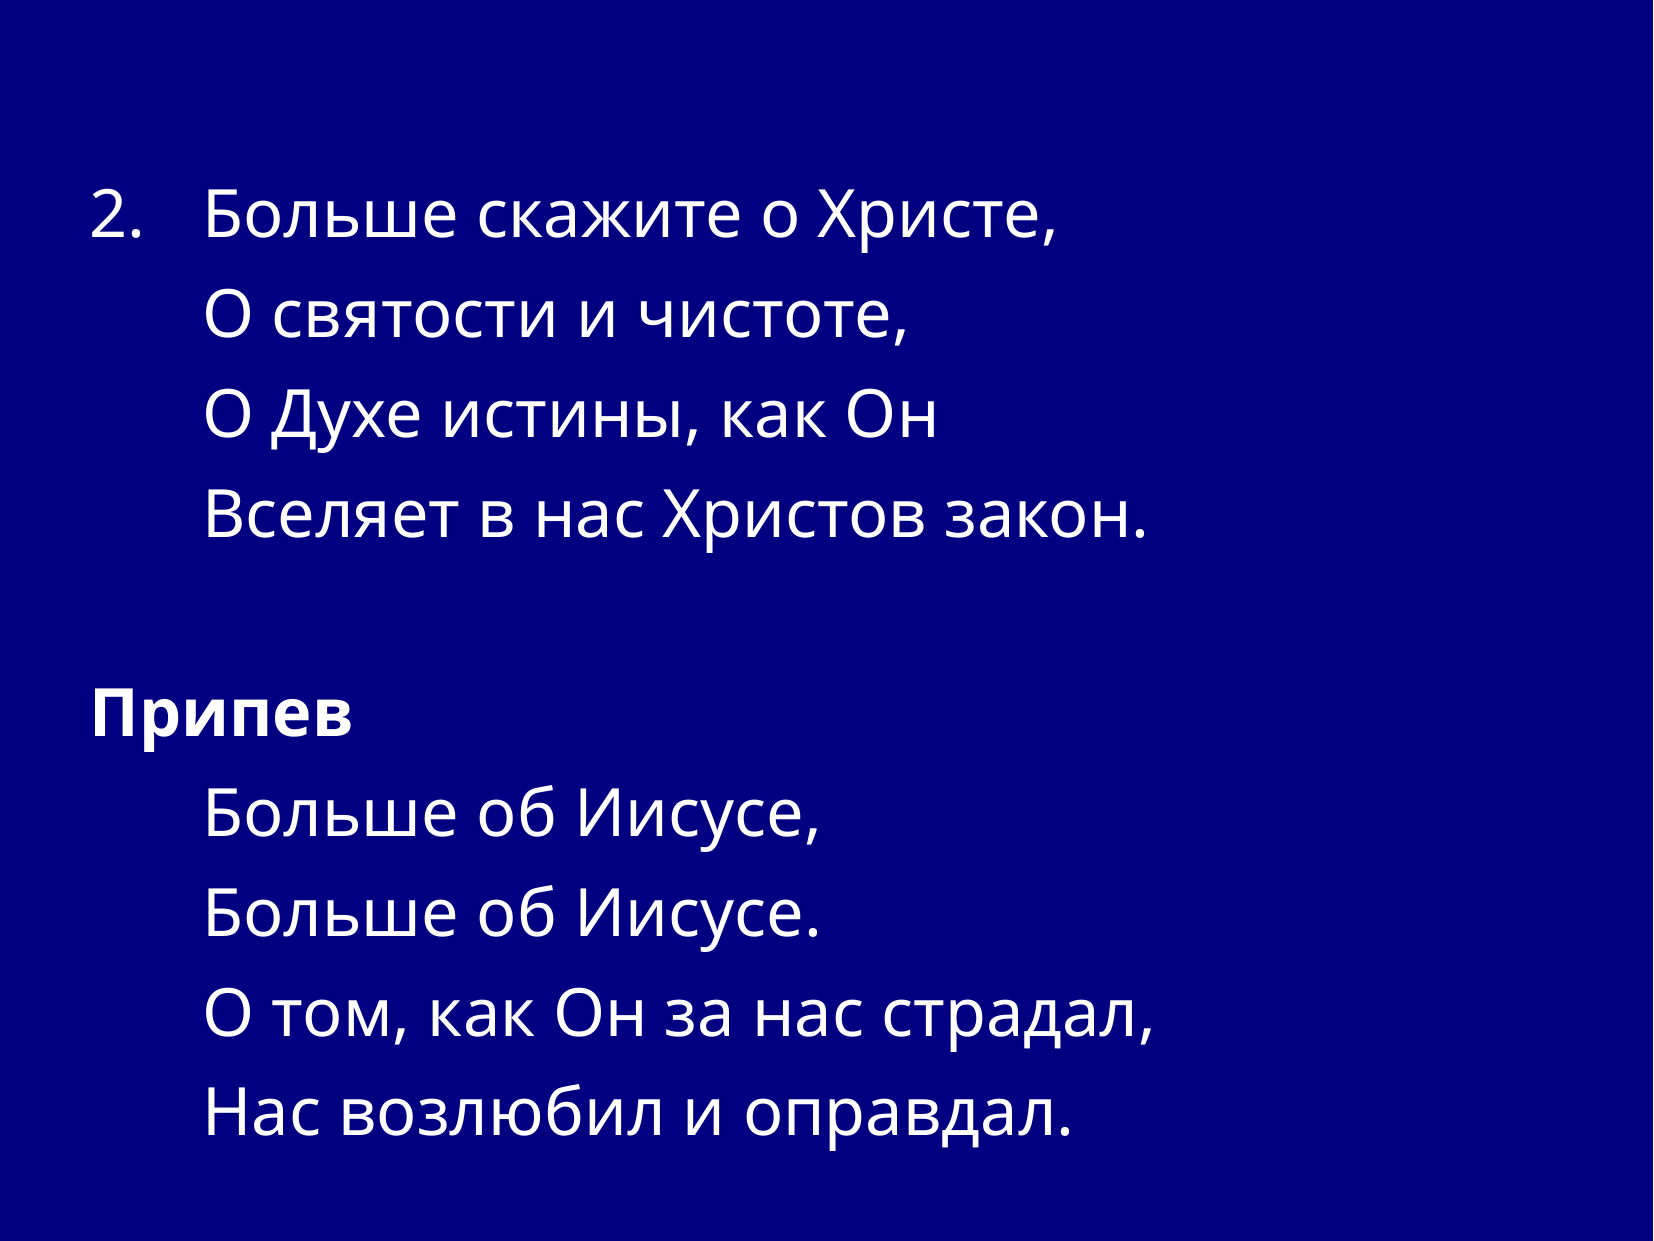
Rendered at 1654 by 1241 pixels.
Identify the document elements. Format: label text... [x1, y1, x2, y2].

text_box 2. Больше скажите о Христе, О святости и чистоте, О Духе истины, как Он Вселяет в нас Христов закон. Припев Больше об Иисусе, Больше об Иисусе. О том, как Он за нас страдал, Нас возлюбил и оправдал. [75, 150, 1576, 1163]
